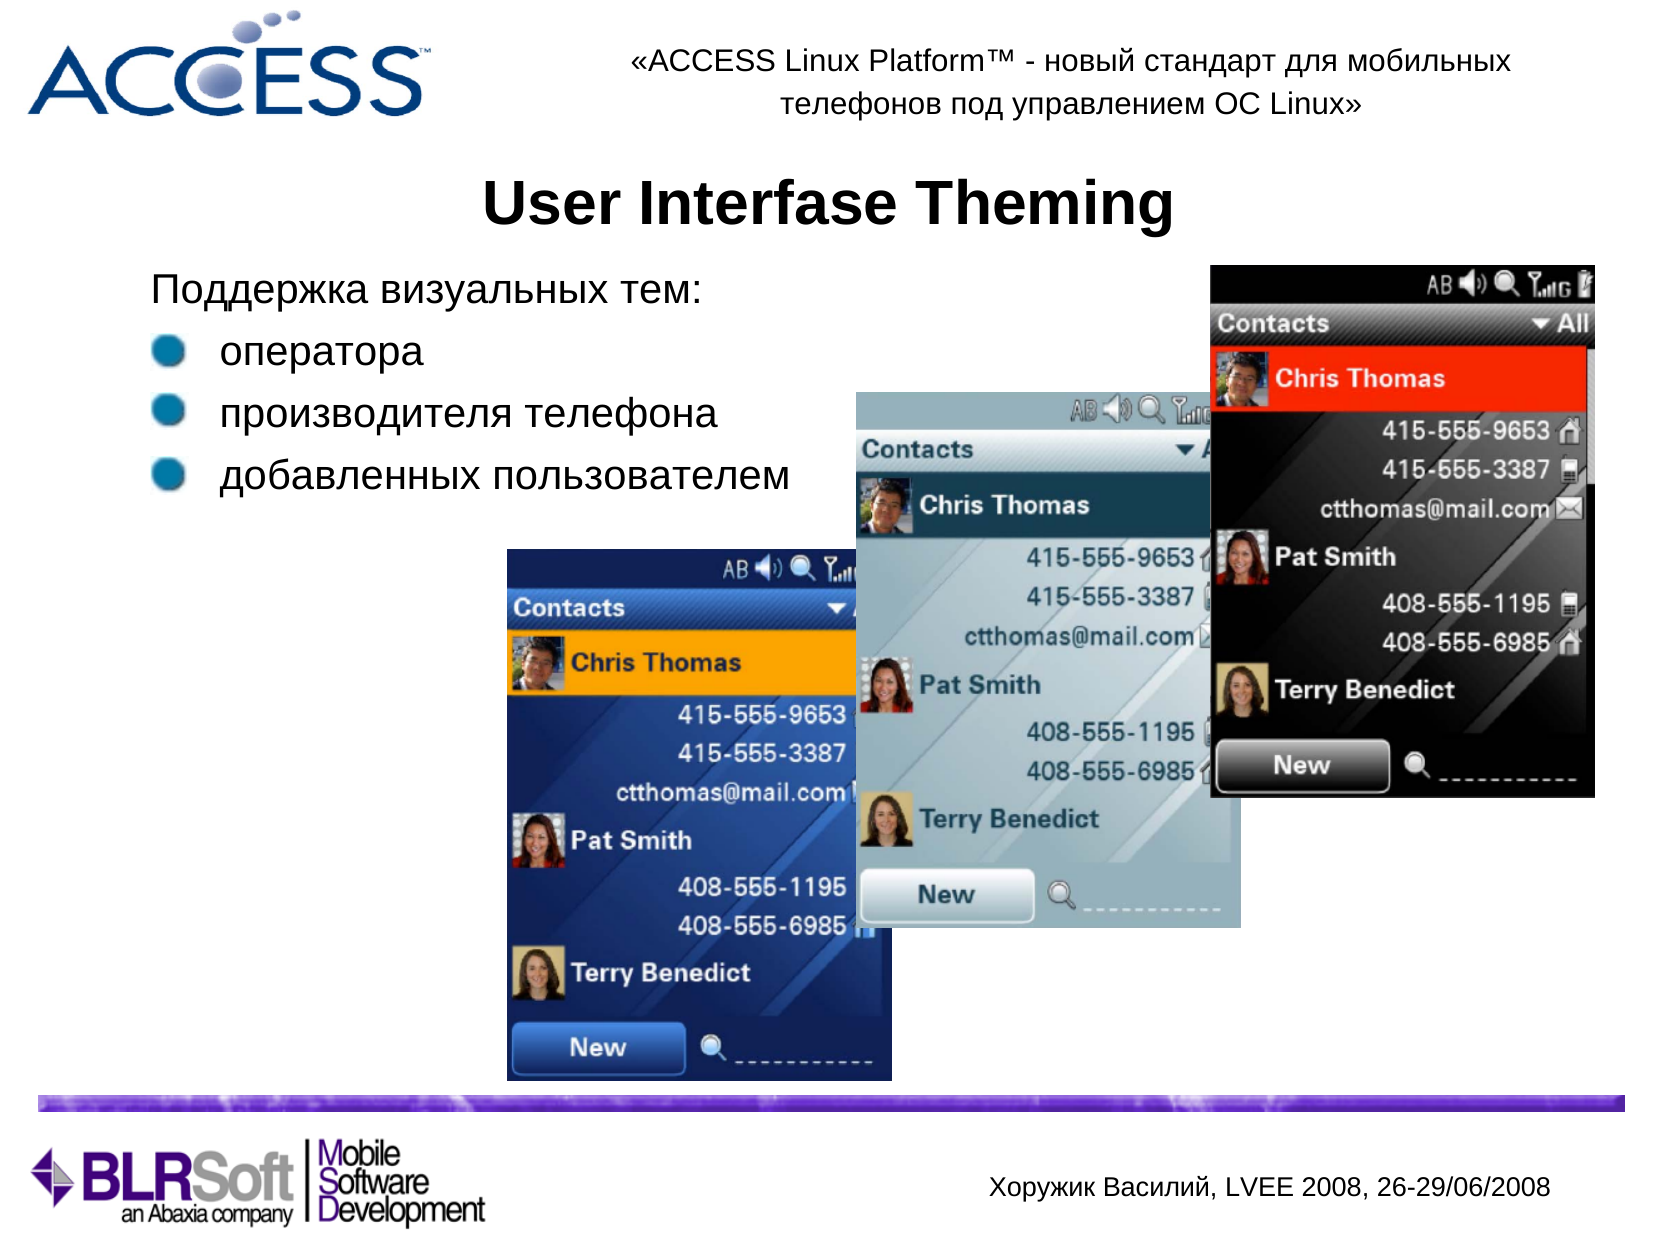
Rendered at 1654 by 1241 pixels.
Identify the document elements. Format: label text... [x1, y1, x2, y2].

picture [38, 1095, 1625, 1112]
text_box Поддержка визуальных тем: оператора производителя телефона добавленных пользователем [135, 242, 875, 505]
picture [17, 5, 443, 119]
picture [507, 265, 1595, 1081]
title «ACCESS Linux Platform™ - новый стандарт для мобильных телефонов под управлением ОС Linux» [560, 26, 1583, 130]
picture [150, 392, 189, 430]
text_box User Interfase Theming [123, 138, 1536, 243]
text_box Хоружик Василий, LVEE 2008, 26-29/06/2008 [885, 1122, 1654, 1241]
picture [15, 1122, 502, 1241]
picture [150, 333, 189, 371]
picture [150, 456, 189, 495]
